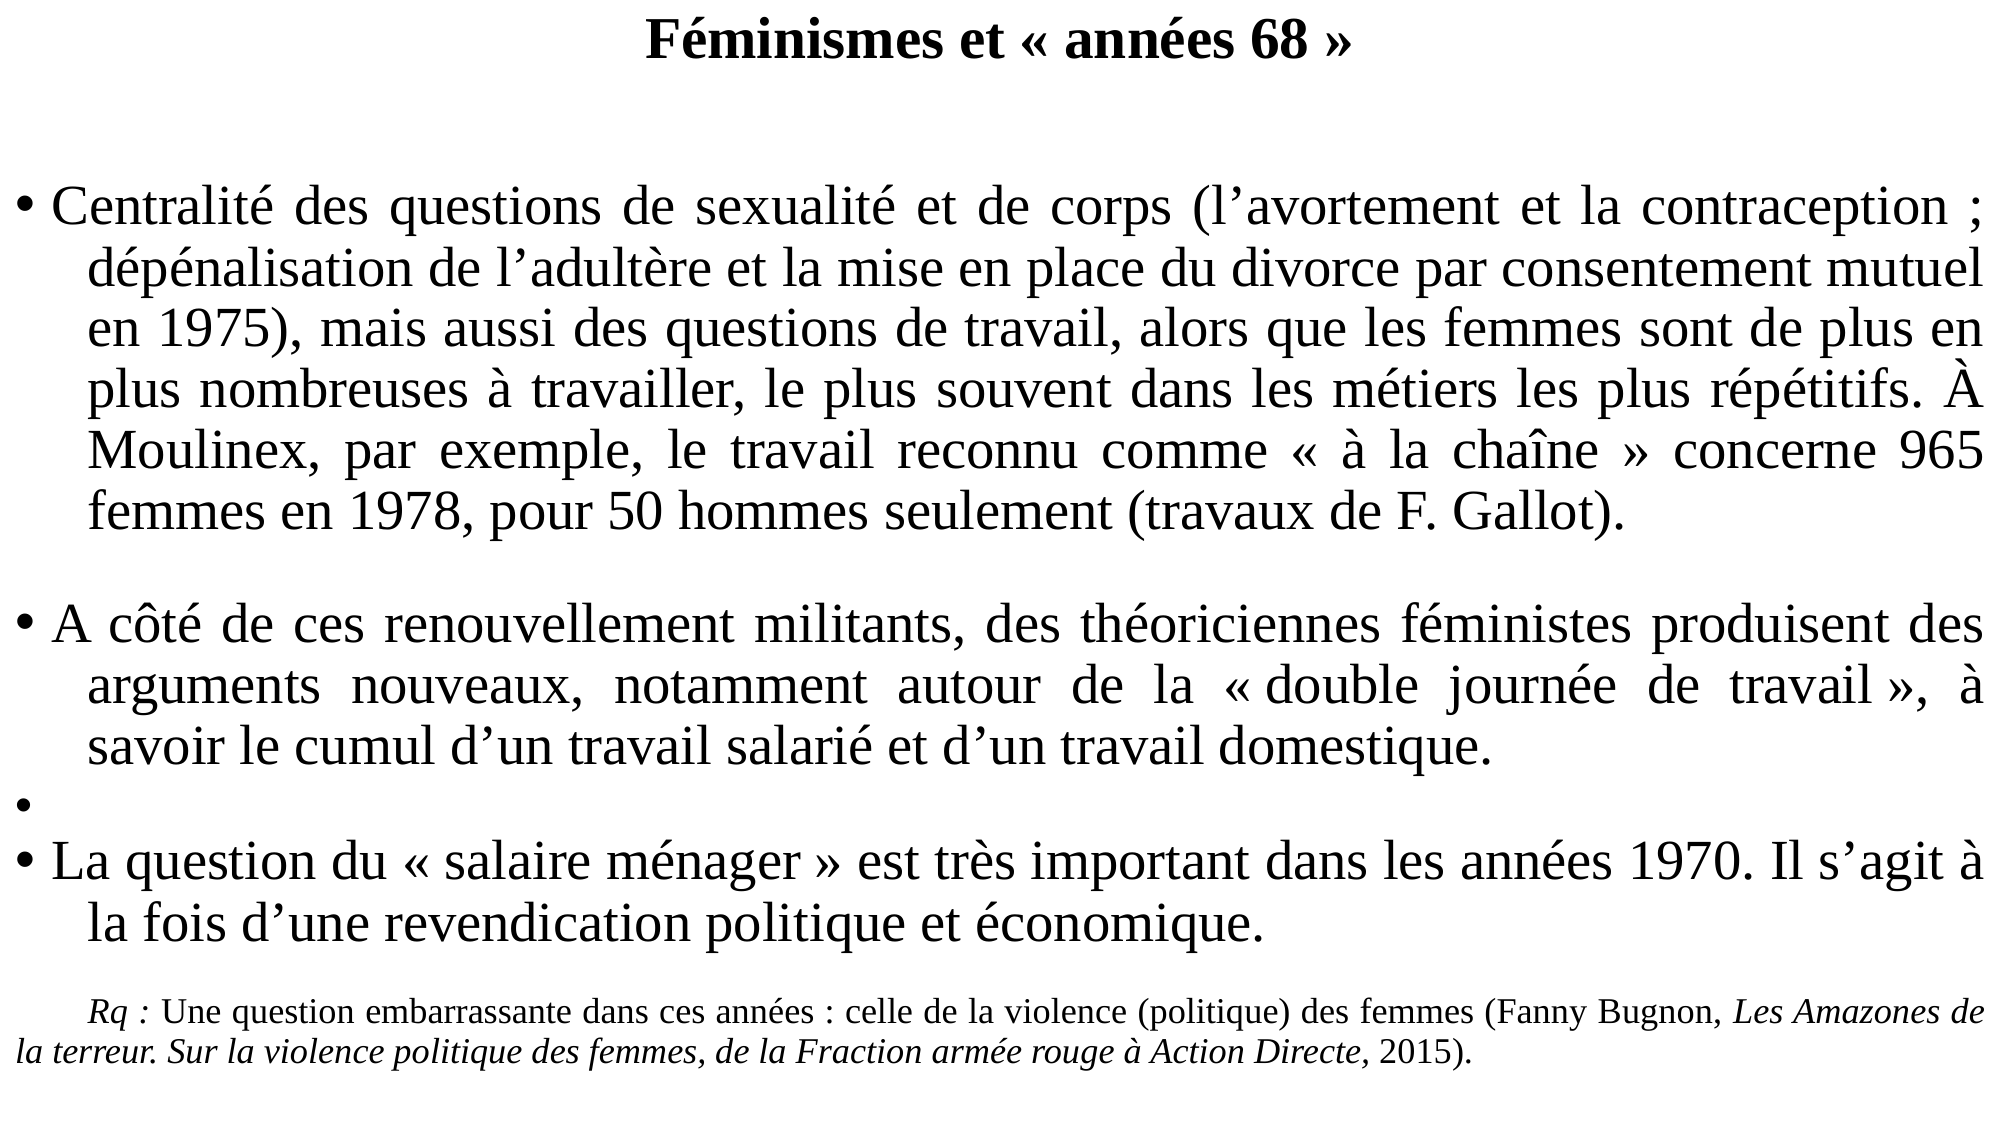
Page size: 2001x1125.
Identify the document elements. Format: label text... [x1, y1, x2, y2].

title Féminismes et « années 68 » [0, 0, 2000, 80]
list Centralité des questions de sexualité et de corps (l’avortement et la contraception ; dépénalisation de l’adultère et la mise en place du divorce par consentement mutuel en 1975), mais aussi des questions de travail, alors que les femmes sont de plus en plus nombreuses à travailler, le plus souvent dans les métiers les plus répétitifs. À Moulinex, par exemple, le travail reconnu comme « à la chaîne » concerne 965 femmes en 1978, pour 50 hommes seulement (travaux de F. Gallot). A côté de ces renouvellement militants, des théoriciennes féministes produisent des arguments nouveaux, notamment autour de la « double journée de travail », à savoir le cumul d’un travail salarié et d’un travail domestique. La question du « salaire ménager » est très important dans les années 1970. Il s’agit à la fois d’une revendication politique et économique. Rq : Une question embarrassante dans ces années : celle de la violence (politique) des femmes (Fanny Bugnon, Les Amazones de la terreur. Sur la violence politique des femmes, de la Fraction armée rouge à Action Directe, 2015). [0, 168, 2000, 1125]
